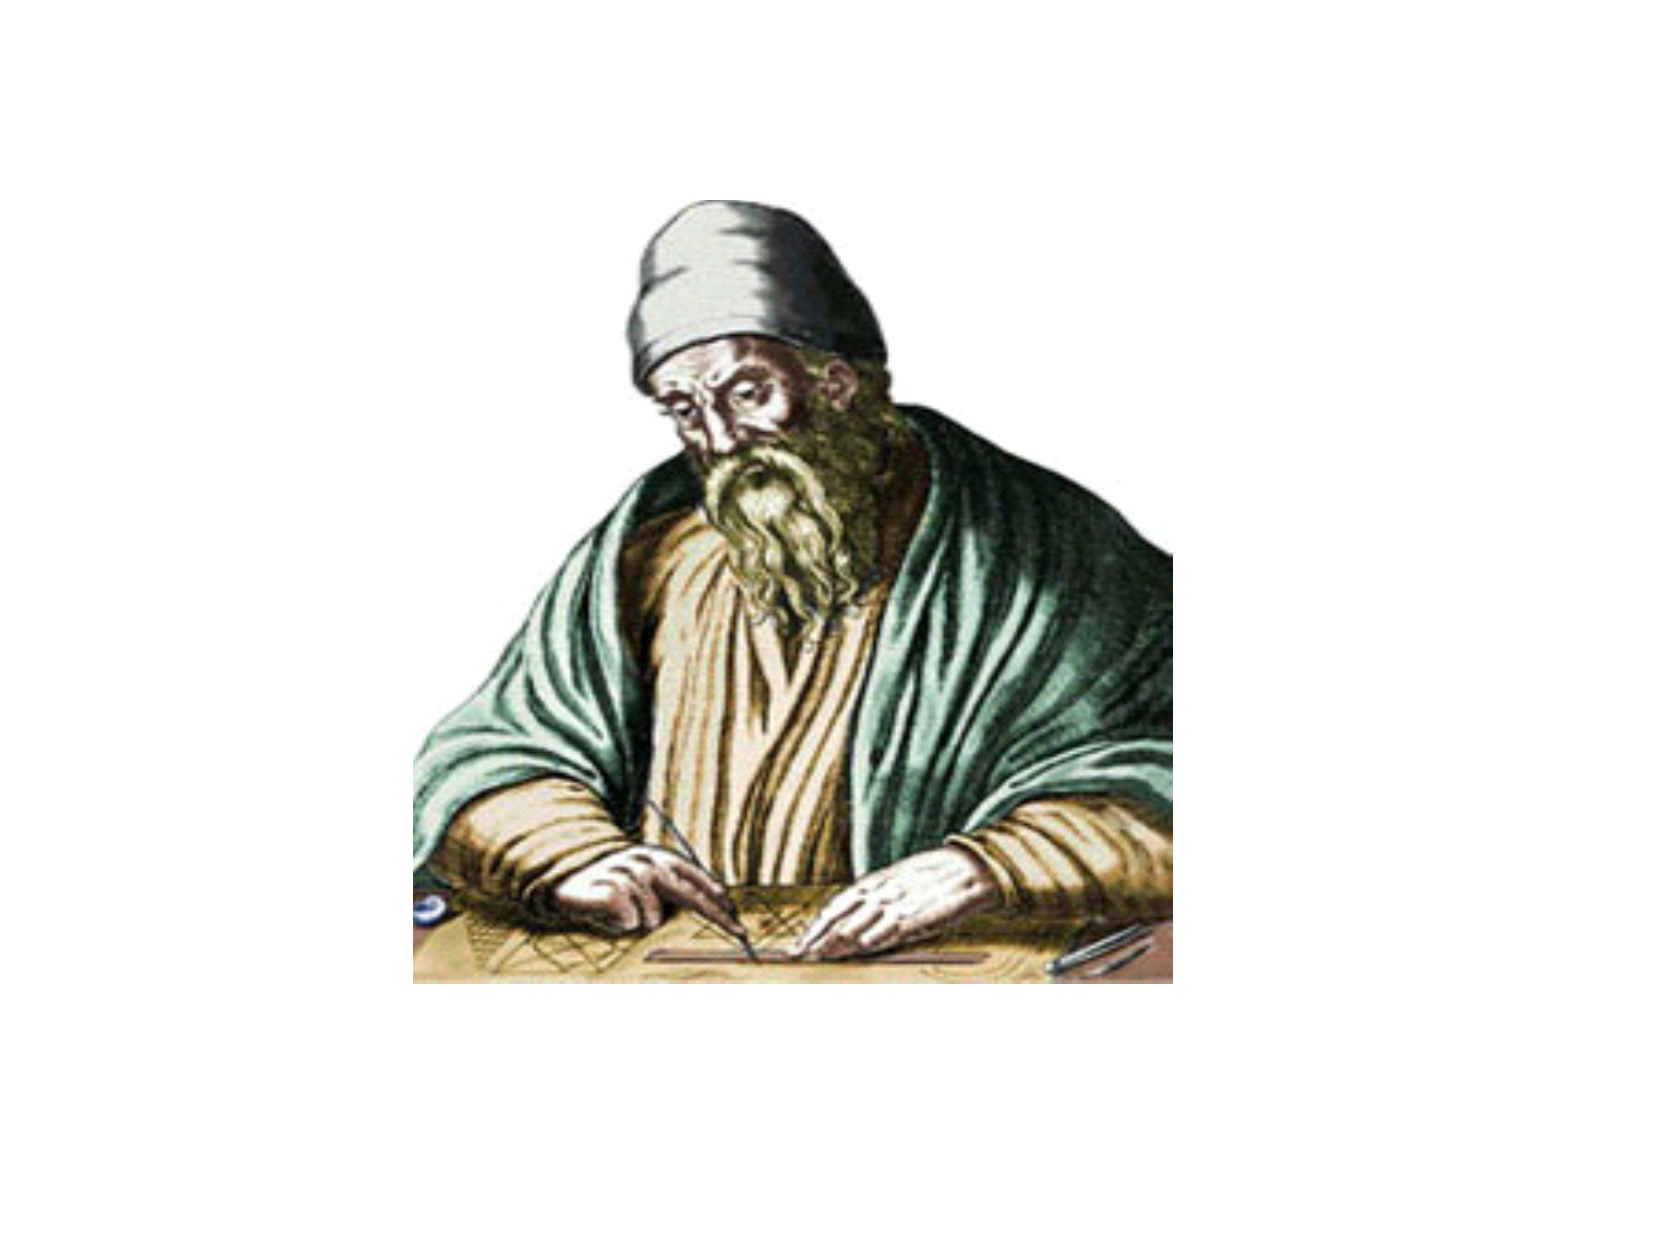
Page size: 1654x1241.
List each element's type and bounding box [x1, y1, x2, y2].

picture [413, 200, 1173, 984]
